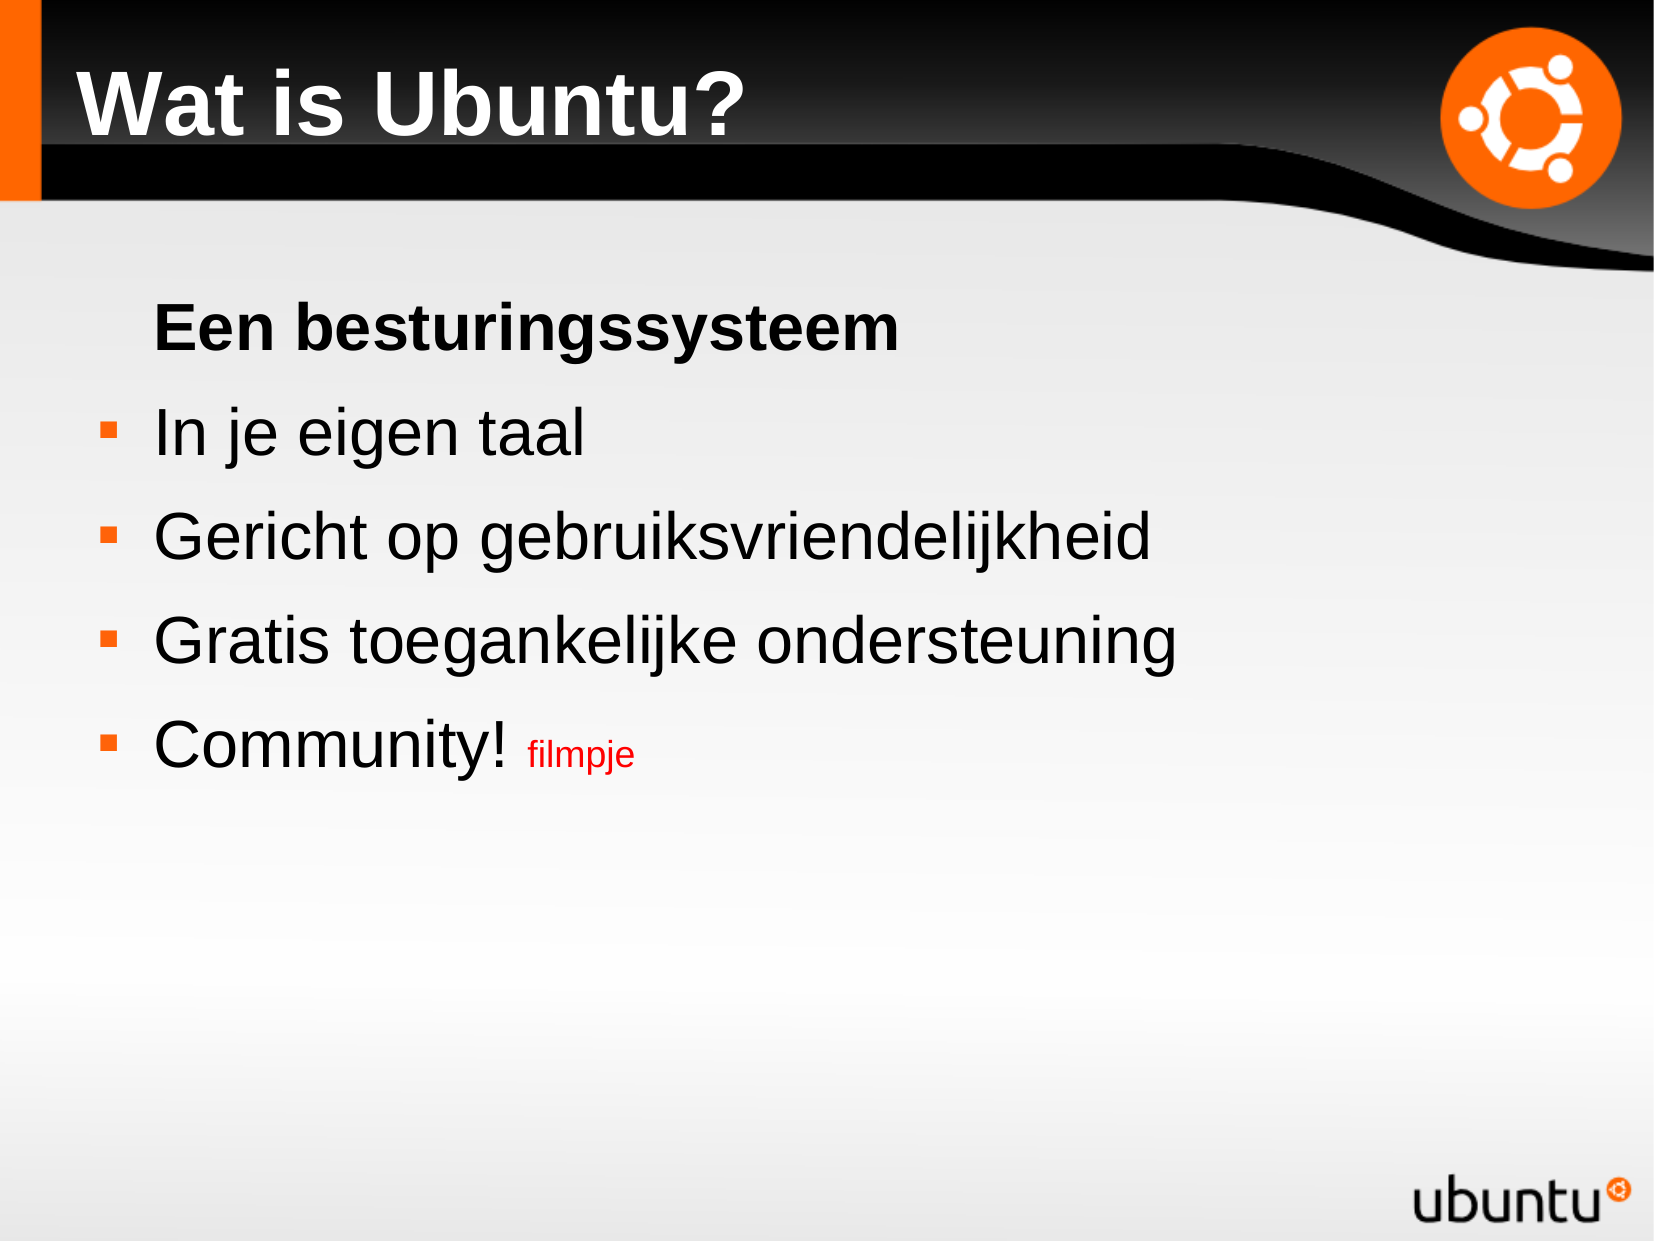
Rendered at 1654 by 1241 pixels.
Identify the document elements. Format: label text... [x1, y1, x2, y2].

title Wat is Ubuntu? [76, 7, 1565, 200]
picture [0, 0, 1654, 1241]
list Een besturingssysteem In je eigen taal Gericht op gebruiksvriendelijkheid Gratis toegankelijke ondersteuning Community! filmpje [82, 290, 1571, 1094]
